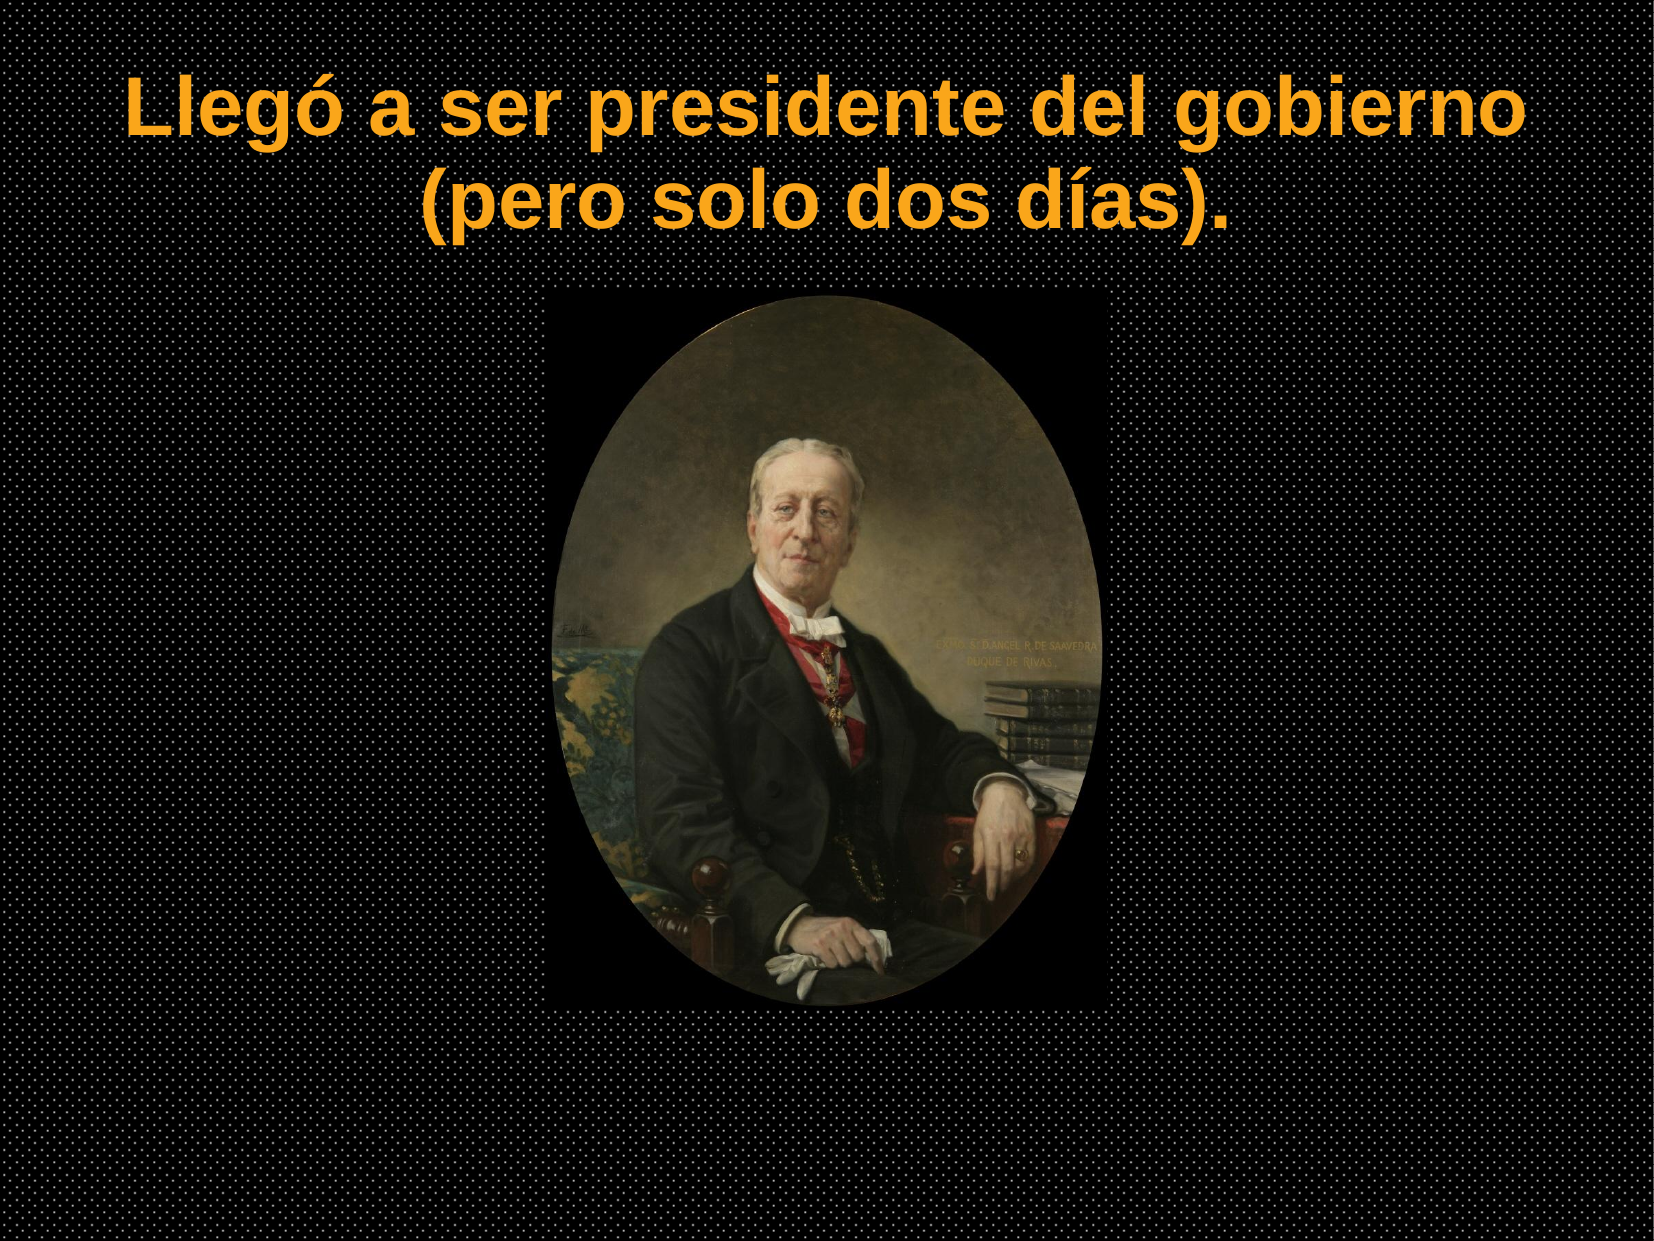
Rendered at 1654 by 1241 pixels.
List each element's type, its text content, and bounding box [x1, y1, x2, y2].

title Llegó a ser presidente del gobierno (pero solo dos días). [82, 49, 1571, 257]
picture [0, 0, 1654, 1241]
